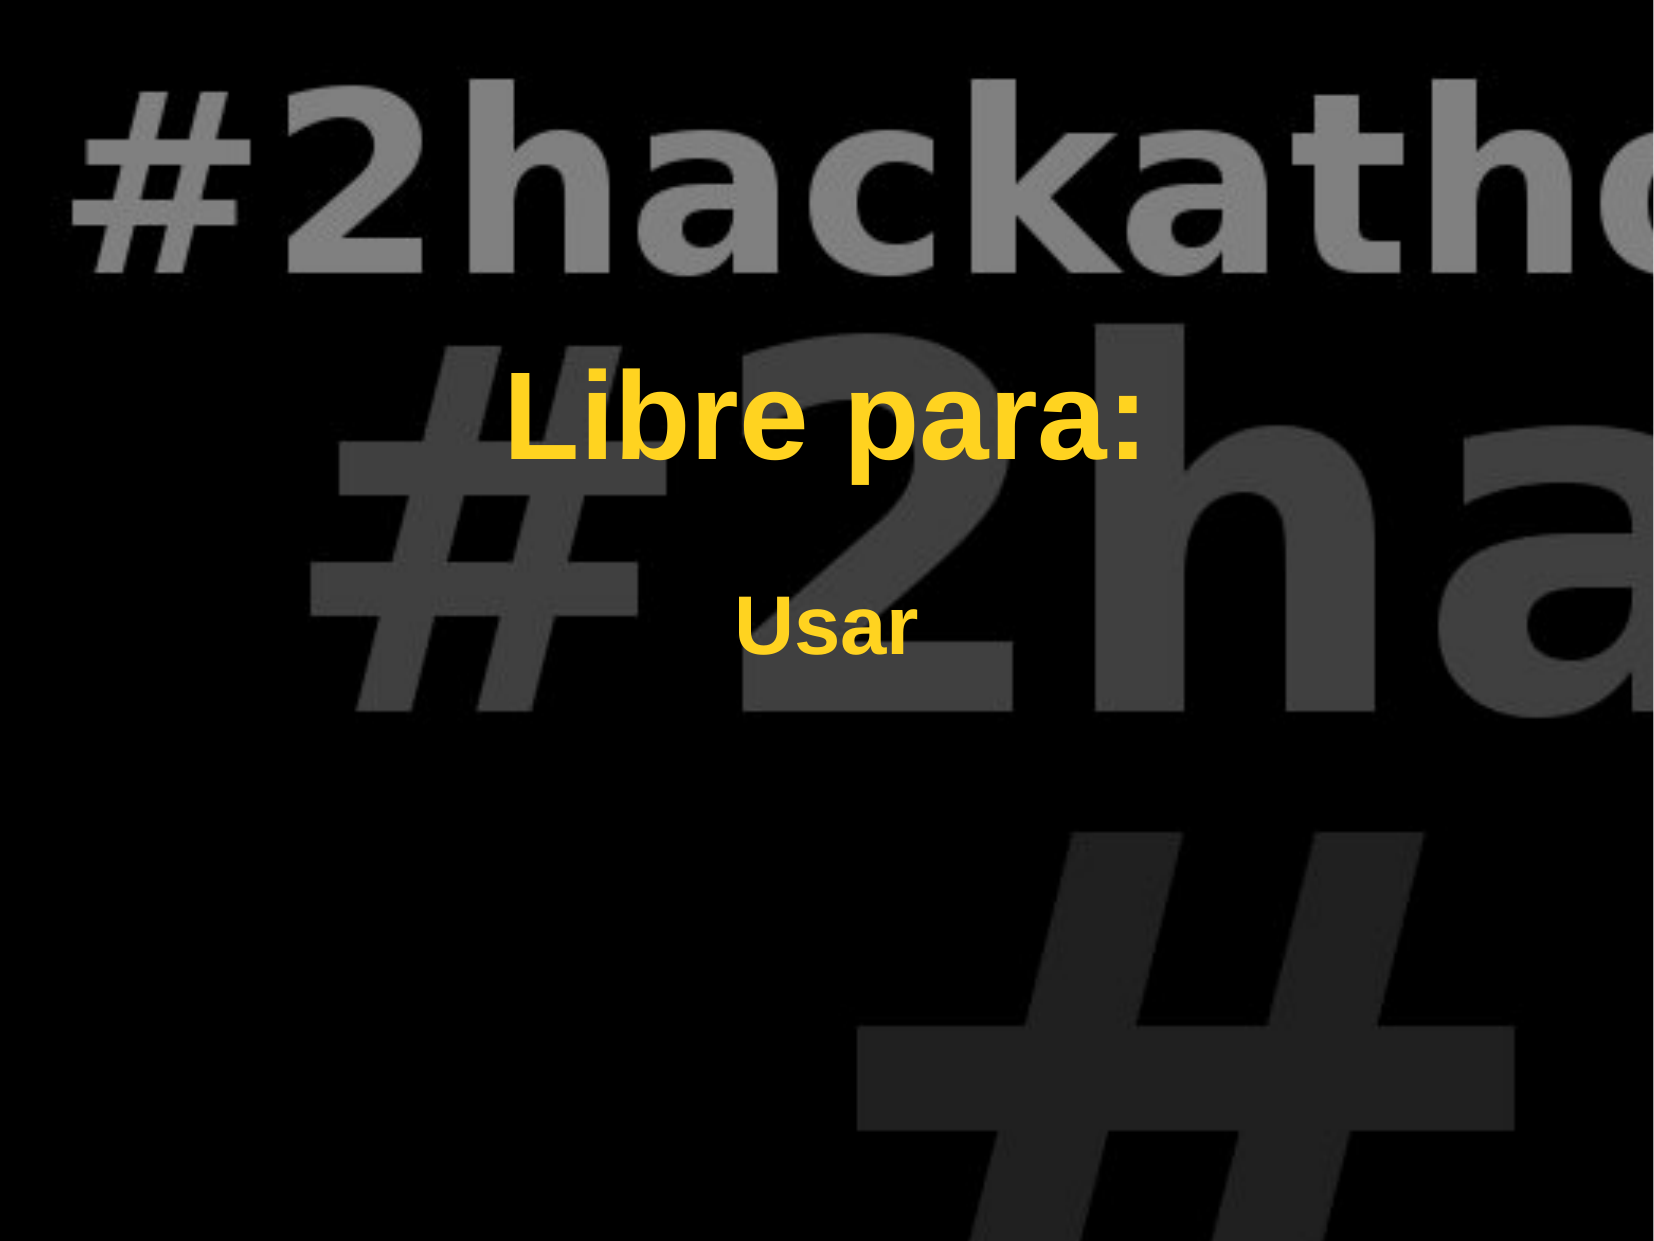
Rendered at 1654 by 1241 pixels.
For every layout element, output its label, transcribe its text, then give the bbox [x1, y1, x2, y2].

picture [0, 0, 1654, 1241]
subtitle Libre para: Usar [82, 0, 1571, 1231]
